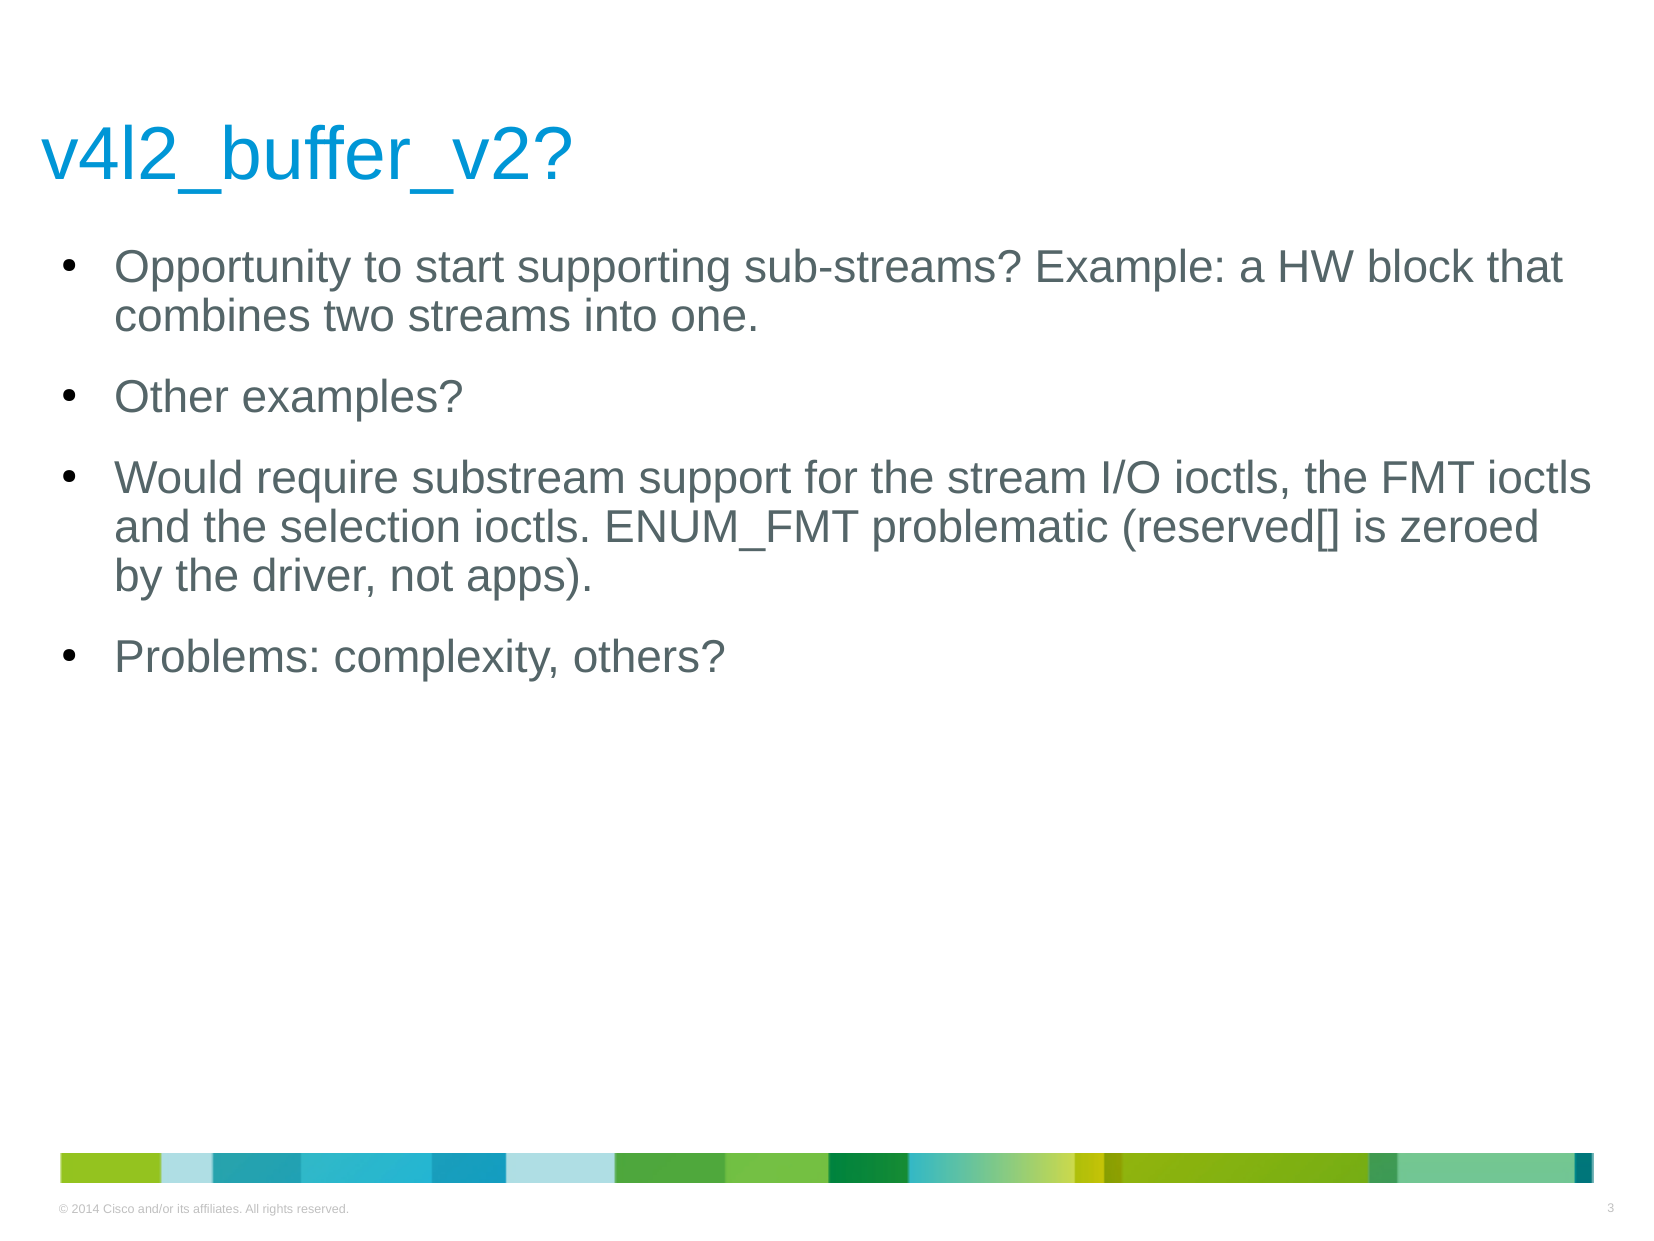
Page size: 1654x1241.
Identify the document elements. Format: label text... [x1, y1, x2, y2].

list Opportunity to start supporting sub-streams? Example: a HW block that combines two streams into one. Other examples? Would require substream support for the stream I/O ioctls, the FMT ioctls and the selection ioctls. ENUM_FMT problematic (reserved[] is zeroed by the driver, not apps). Problems: complexity, others? [43, 243, 1595, 1141]
title v4l2_buffer_v2? [41, 78, 1595, 230]
picture [60, 1153, 1594, 1183]
